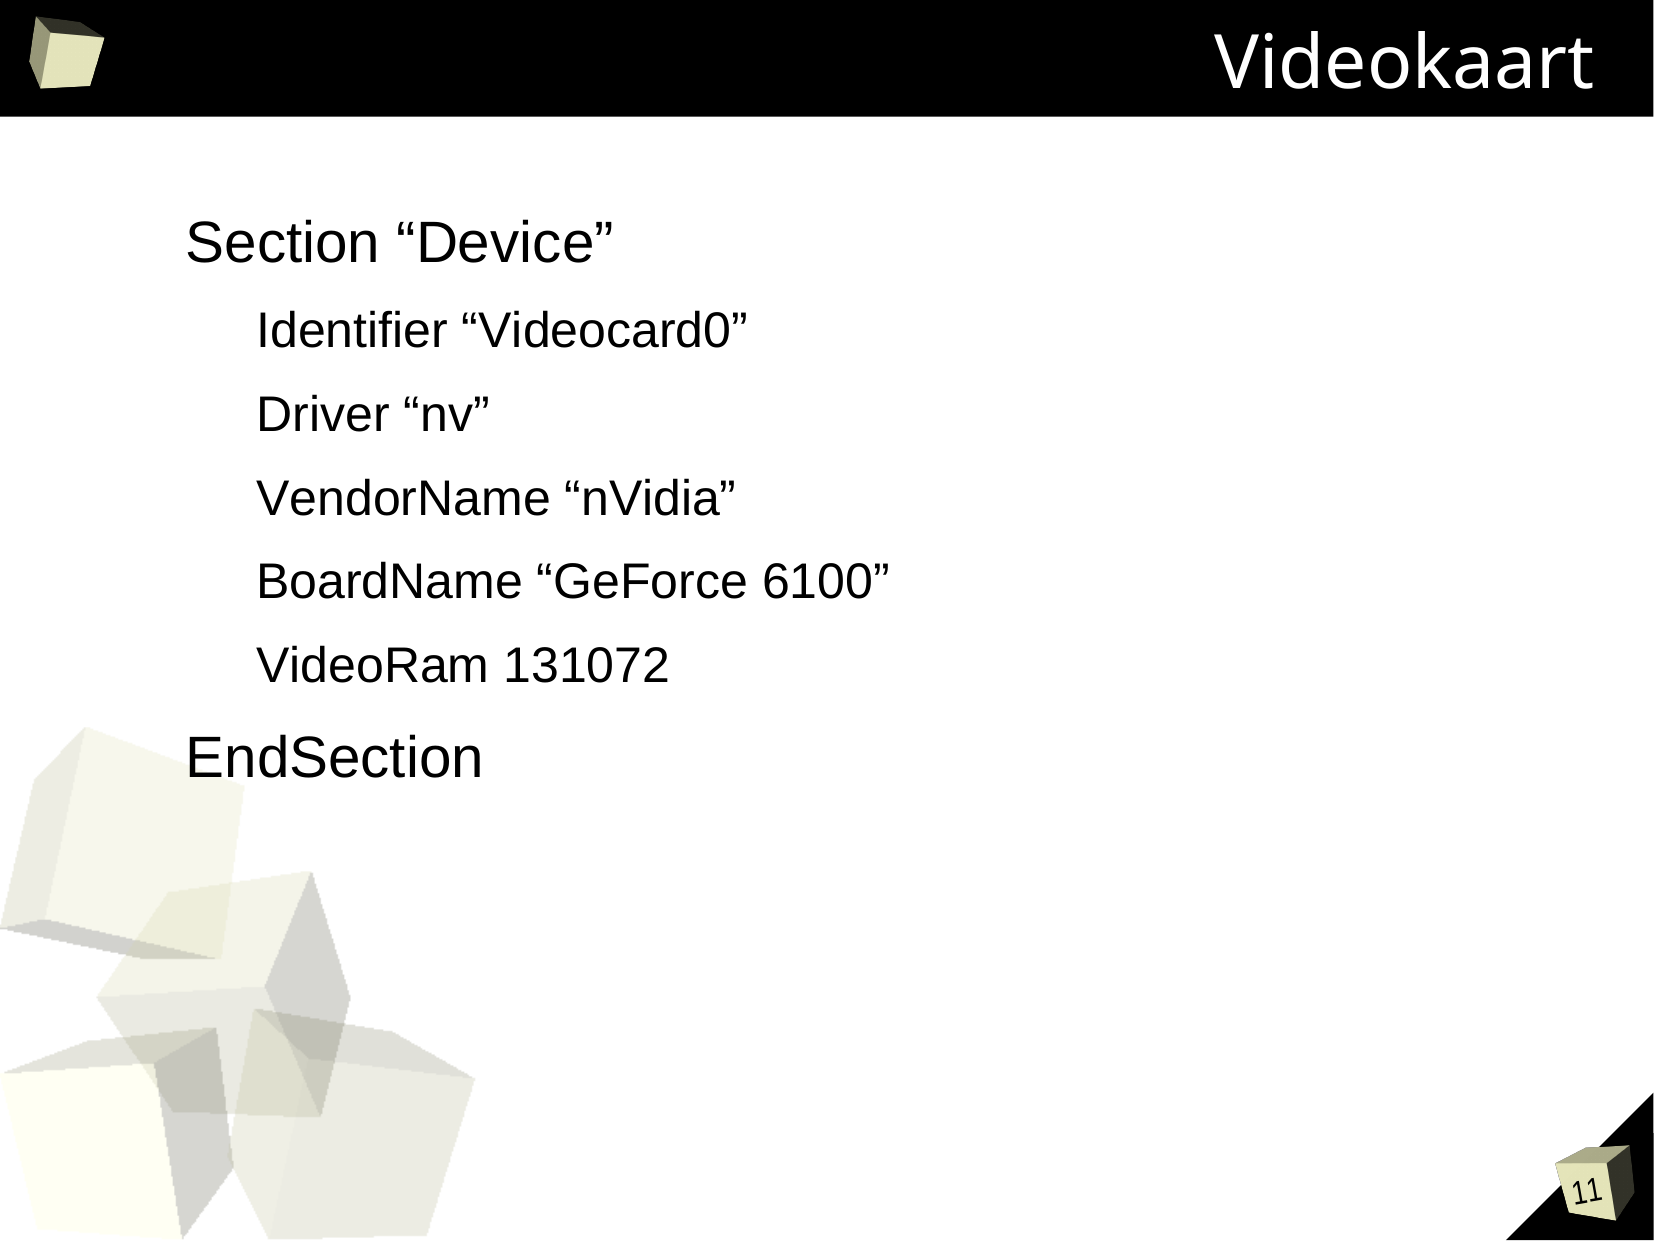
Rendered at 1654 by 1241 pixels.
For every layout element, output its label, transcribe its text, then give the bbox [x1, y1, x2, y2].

title Videokaart [118, 0, 1595, 119]
list Section “Device” Identifier “Videocard0” Driver “nv” VendorName “nVidia” BoardName “GeForce 6100” VideoRam 131072 EndSection [44, 177, 1611, 1214]
picture [0, 726, 477, 1241]
